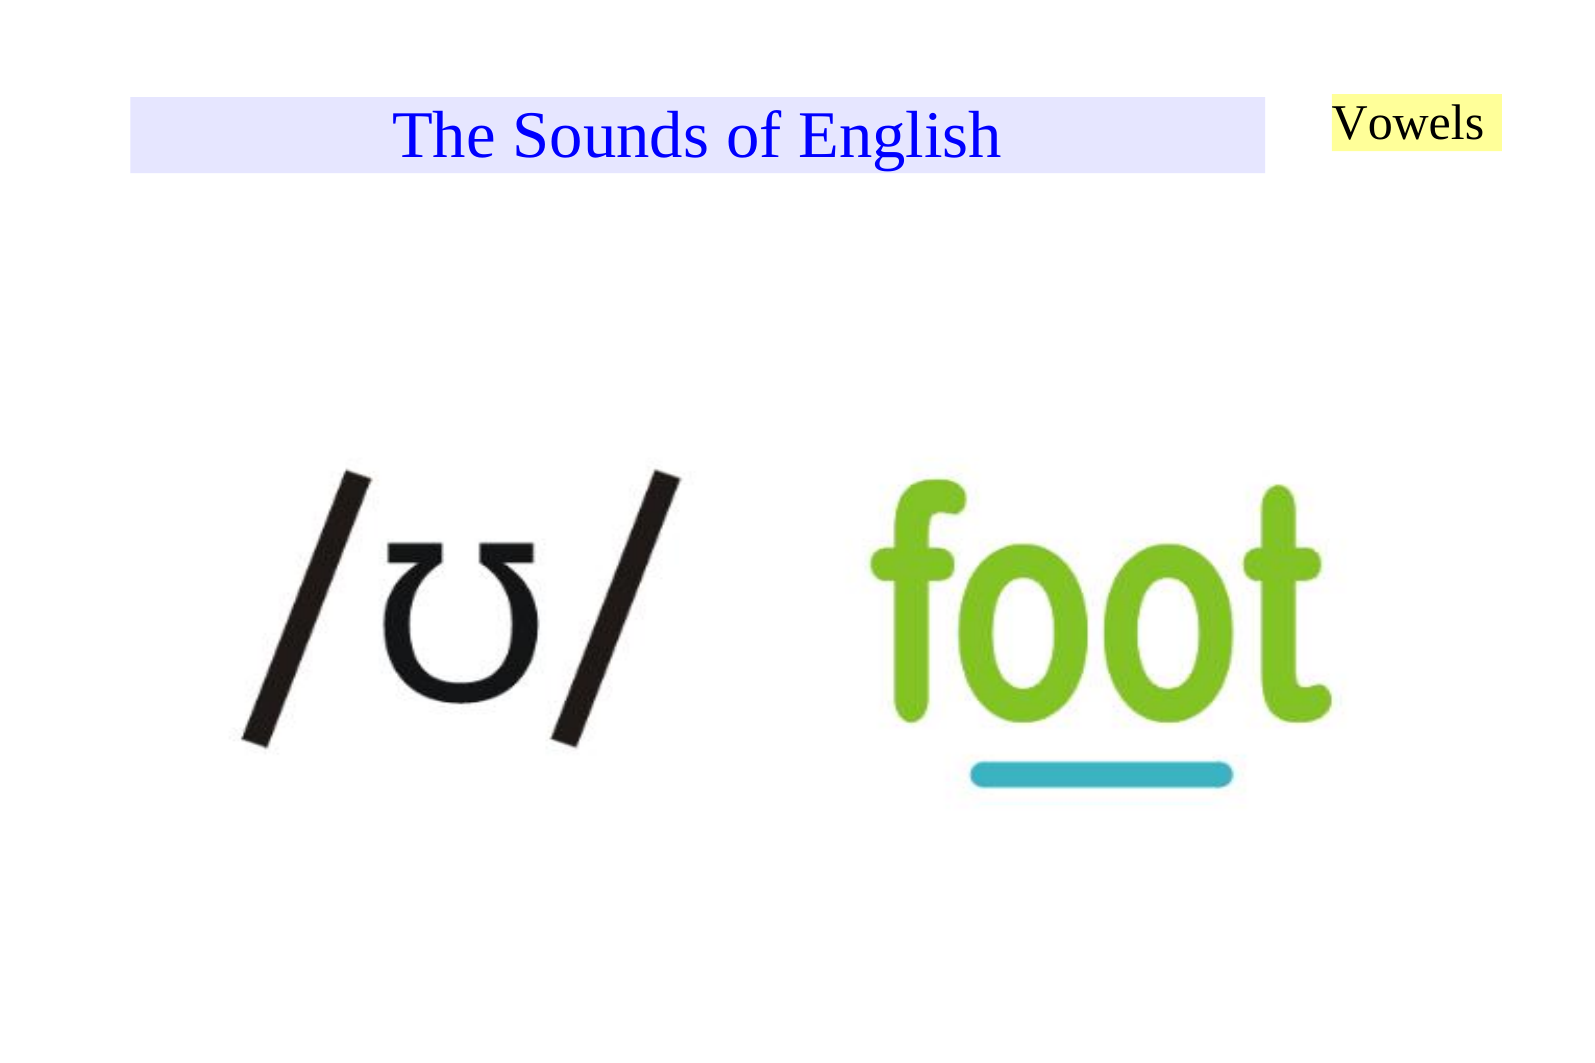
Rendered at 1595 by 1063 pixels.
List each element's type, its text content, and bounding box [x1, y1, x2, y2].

text_box Vowels [1331, 94, 1502, 152]
text_box The Sounds of English [130, 97, 1266, 174]
picture [146, 215, 1480, 1025]
